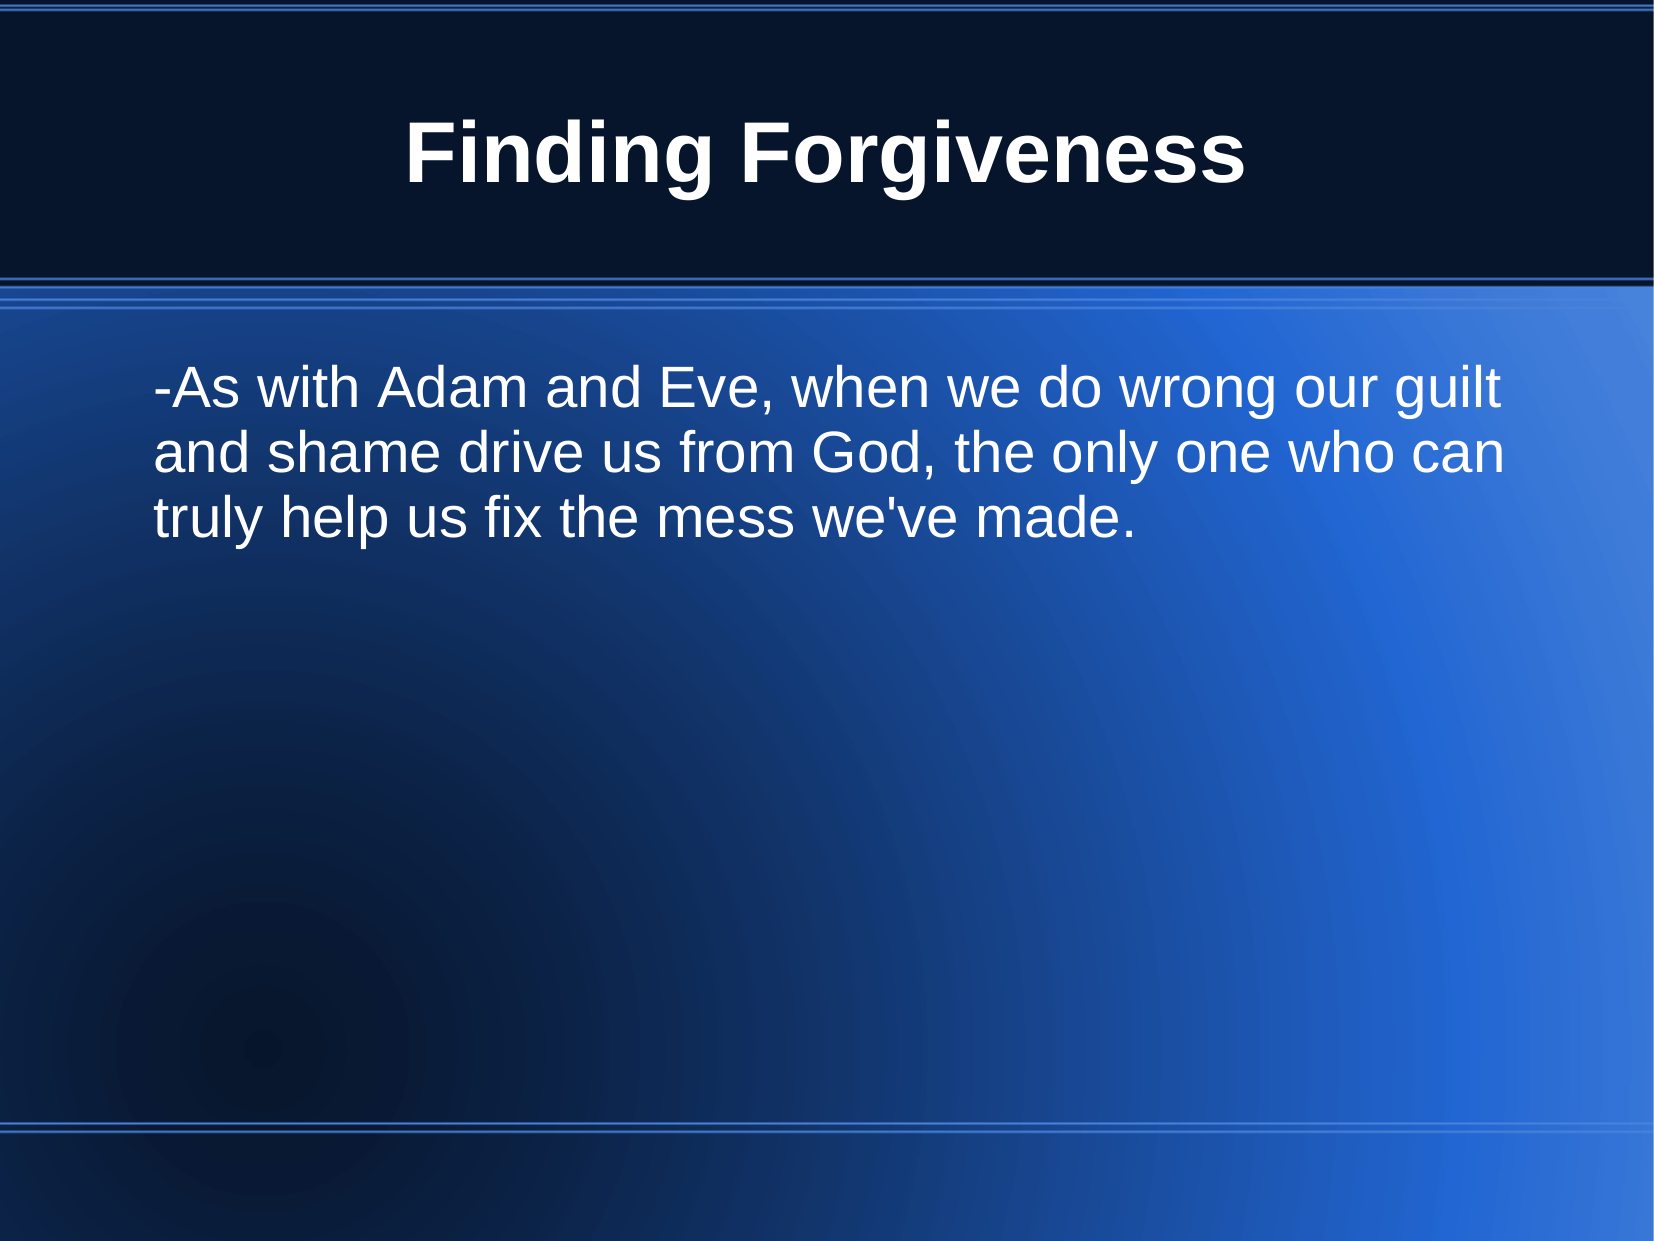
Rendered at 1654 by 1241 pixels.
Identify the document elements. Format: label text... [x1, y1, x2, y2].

title Finding Forgiveness [82, 49, 1571, 257]
picture [0, 0, 1654, 1241]
list -As with Adam and Eve, when we do wrong our guilt and shame drive us from God, the only one who can truly help us fix the mess we've made. [82, 355, 1571, 1058]
